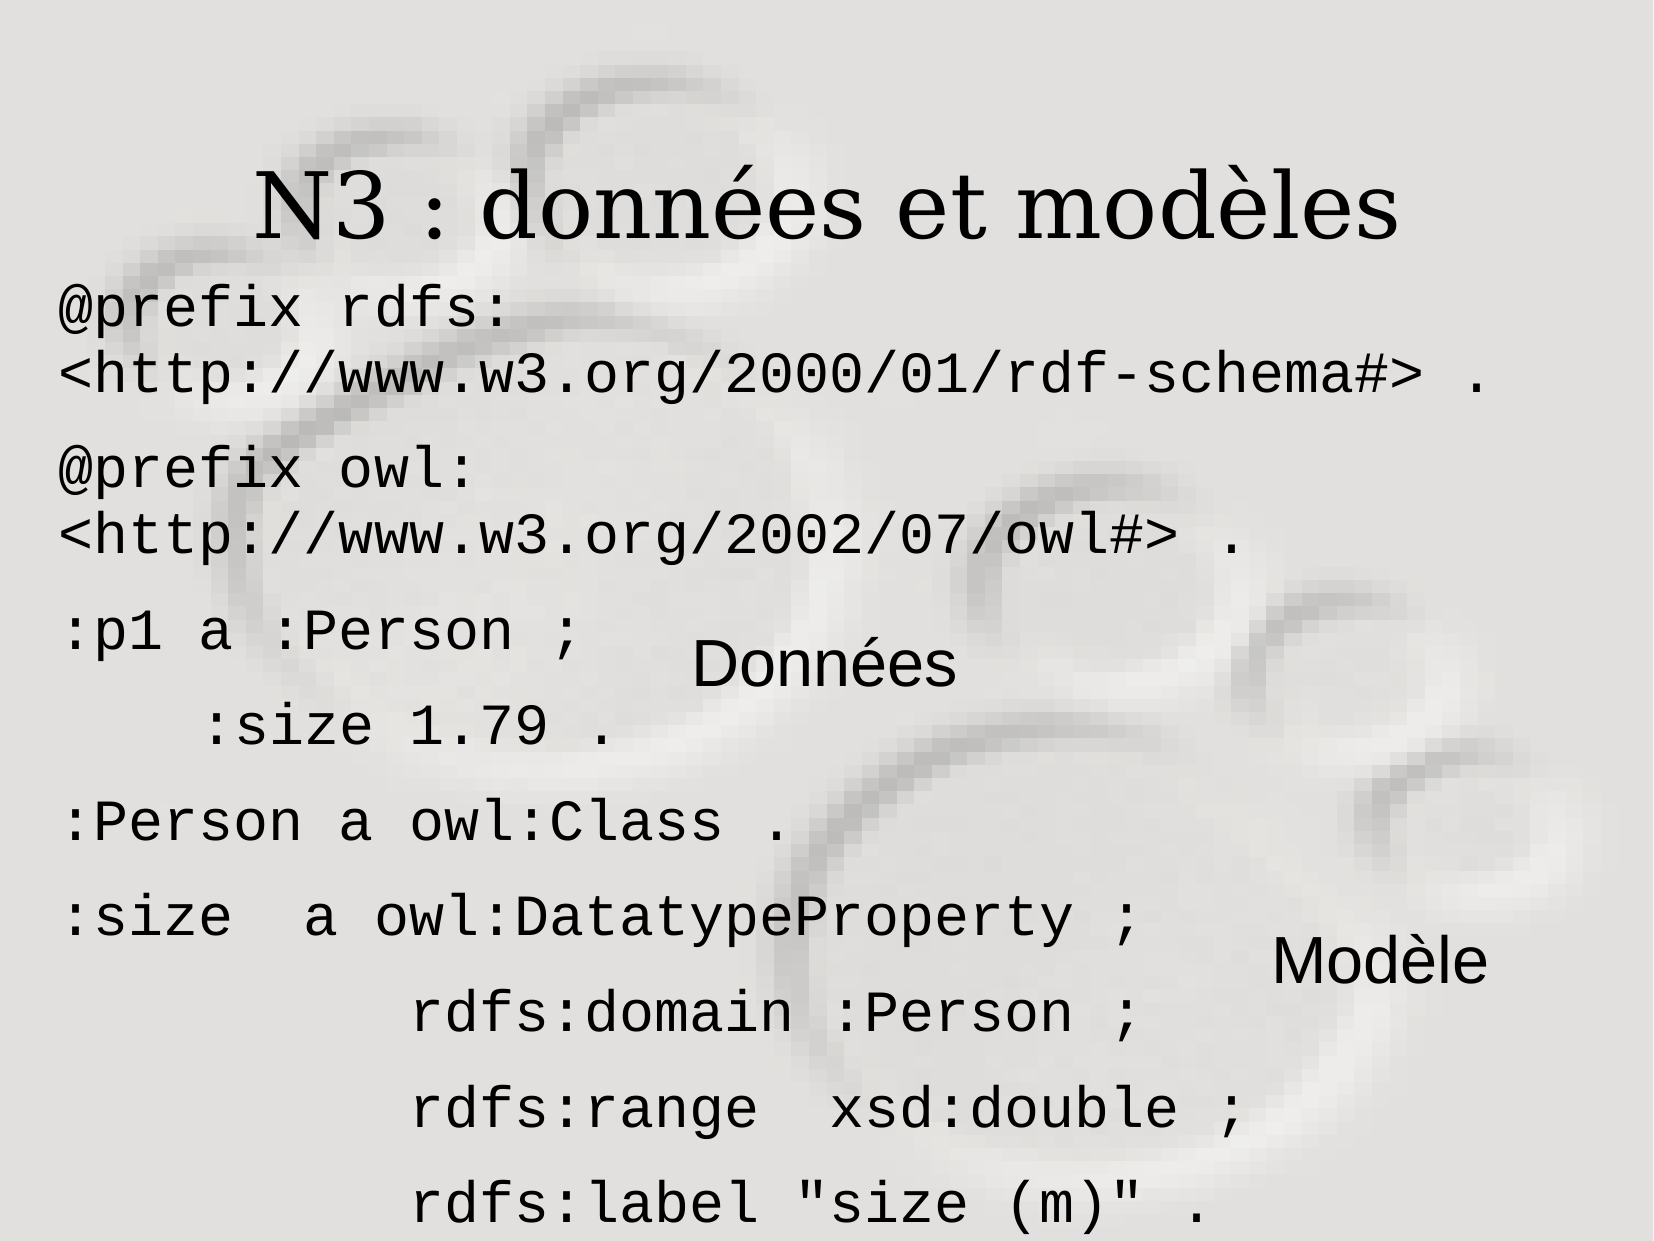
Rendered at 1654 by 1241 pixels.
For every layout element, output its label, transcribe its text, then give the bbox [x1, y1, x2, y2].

title N3 : données et modèles [121, 110, 1534, 277]
picture [0, 0, 1654, 1241]
text_box Données [676, 619, 975, 709]
list @prefix rdfs: <http://www.w3.org/2000/01/rdf-schema#> . @prefix owl: <http://www.w3.org/2002/07/owl#> . :p1 a :Person ; :size 1.79 . :Person a owl:Class . :size a owl:DatatypeProperty ; rdfs:domain :Person ; rdfs:range xsd:double ; rdfs:label "size (m)" . [59, 277, 1625, 1241]
text_box Modèle [1256, 915, 1506, 1005]
